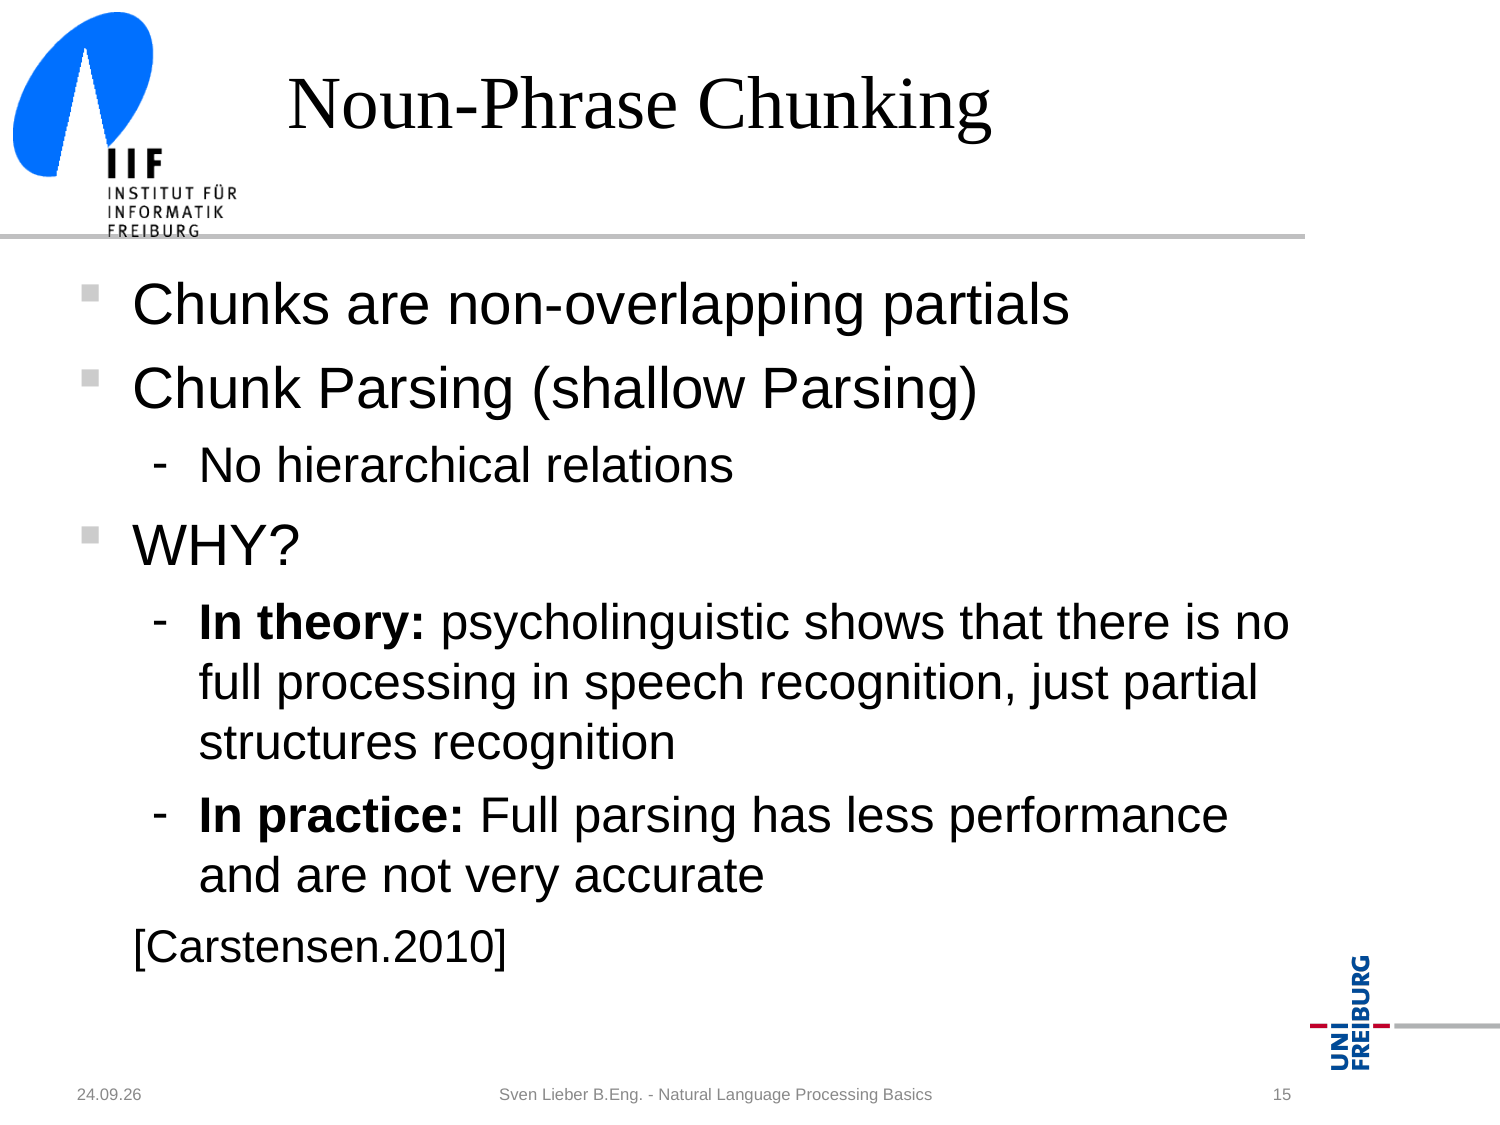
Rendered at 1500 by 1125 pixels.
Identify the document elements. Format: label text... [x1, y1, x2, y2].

list Chunks are non-overlapping partials Chunk Parsing (shallow Parsing) No hierarchical relations WHY? In theory: psycholinguistic shows that there is no full processing in speech recognition, just partial structures recognition In practice: Full parsing has less performance and are not very accurate [Carstensen.2010] [76, 265, 1306, 972]
title Noun-Phrase Chunking [272, 46, 1306, 152]
picture [13, 12, 237, 237]
picture [1310, 956, 1500, 1070]
